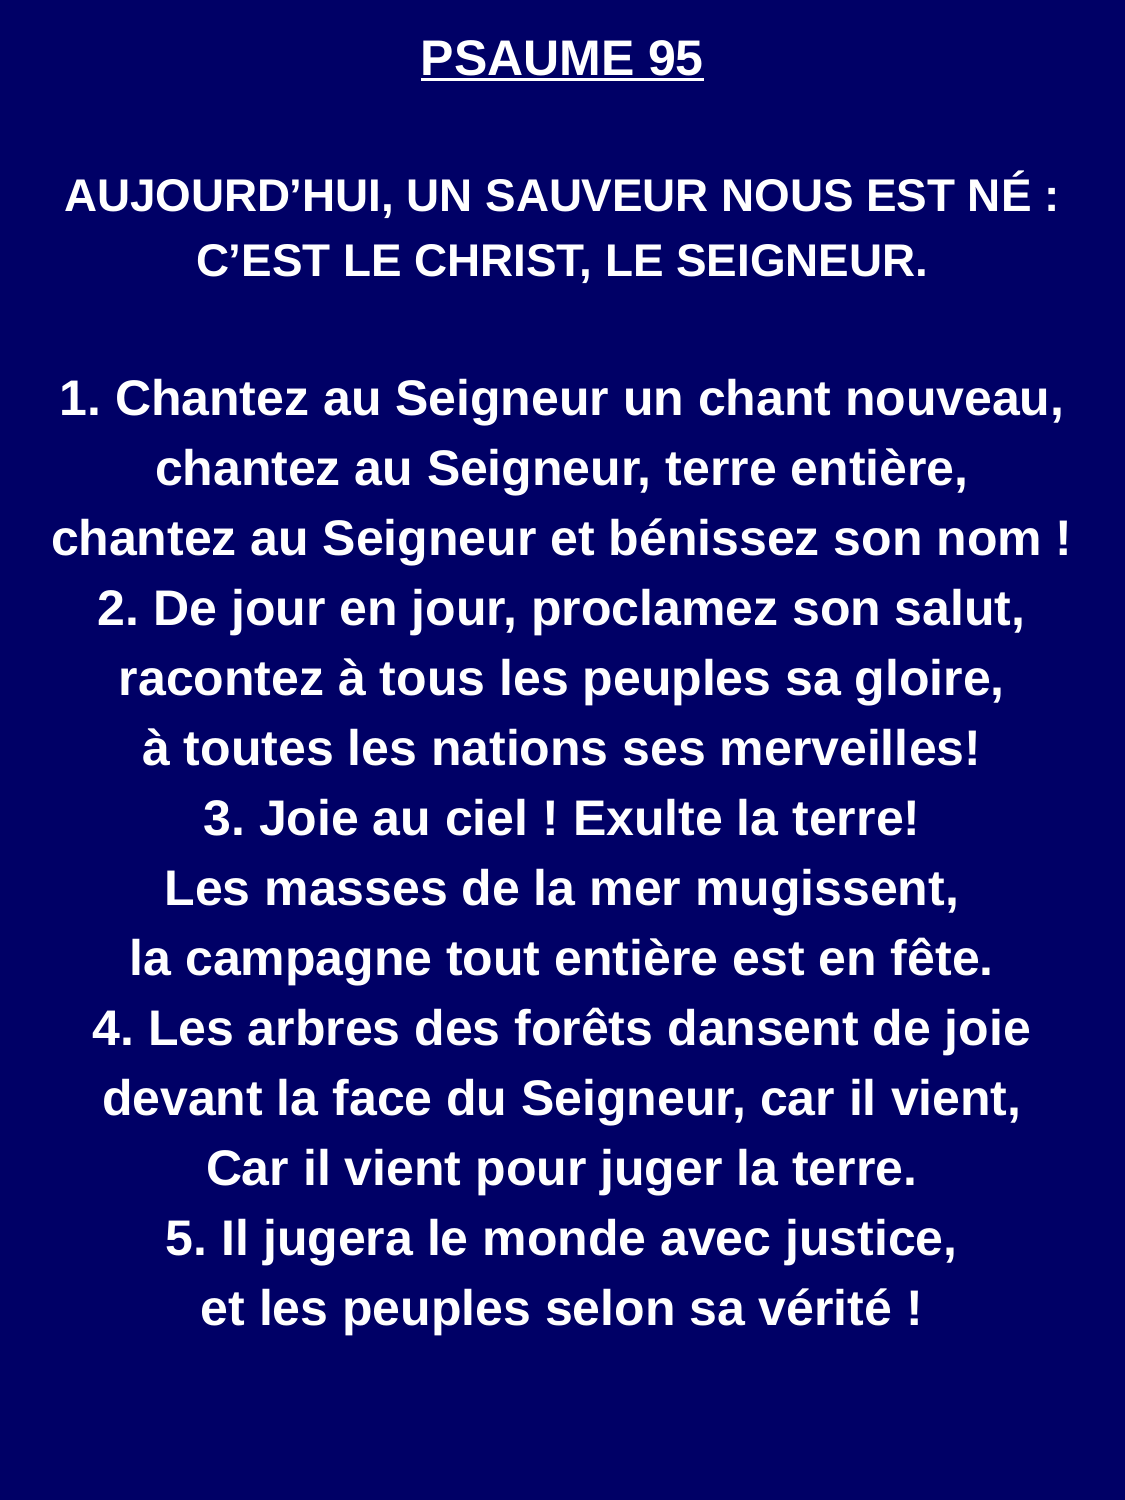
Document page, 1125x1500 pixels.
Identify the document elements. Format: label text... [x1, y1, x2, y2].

text_box PSAUME 95 AUJOURD’HUI, UN SAUVEUR NOUS EST NÉ : C’EST LE CHRIST, LE SEIGNEUR. 1. Chantez au Seigneur un chant nouveau, chantez au Seigneur, terre entière, chantez au Seigneur et bénissez son nom ! 2. De jour en jour, proclamez son salut, racontez à tous les peuples sa gloire, à toutes les nations ses merveilles! 3. Joie au ciel ! Exulte la terre! Les masses de la mer mugissent, la campagne tout entière est en fête. 4. Les arbres des forêts dansent de joie devant la face du Seigneur, car il vient, Car il vient pour juger la terre. 5. Il jugera le monde avec justice, et les peuples selon sa vérité ! [15, 18, 1109, 1441]
